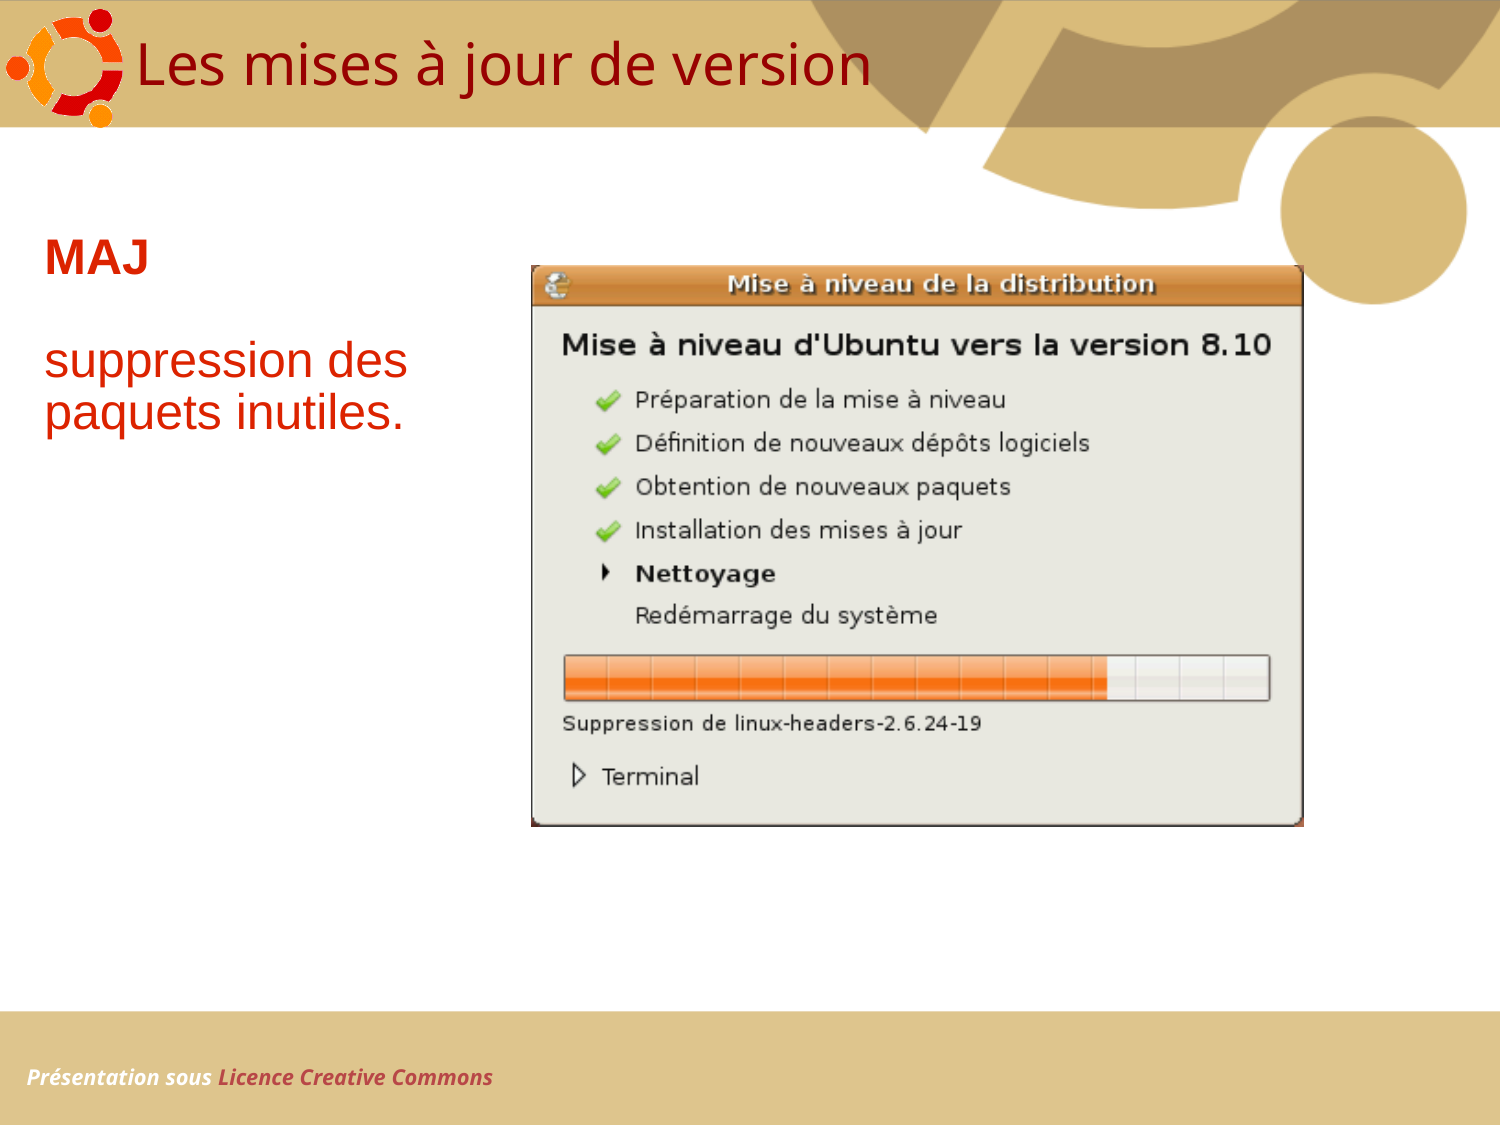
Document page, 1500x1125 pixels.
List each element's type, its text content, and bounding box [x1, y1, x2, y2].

title Les mises à jour de version [135, 0, 1417, 177]
text_box MAJ suppression des paquets inutiles. [29, 225, 502, 680]
picture [0, 0, 1500, 827]
